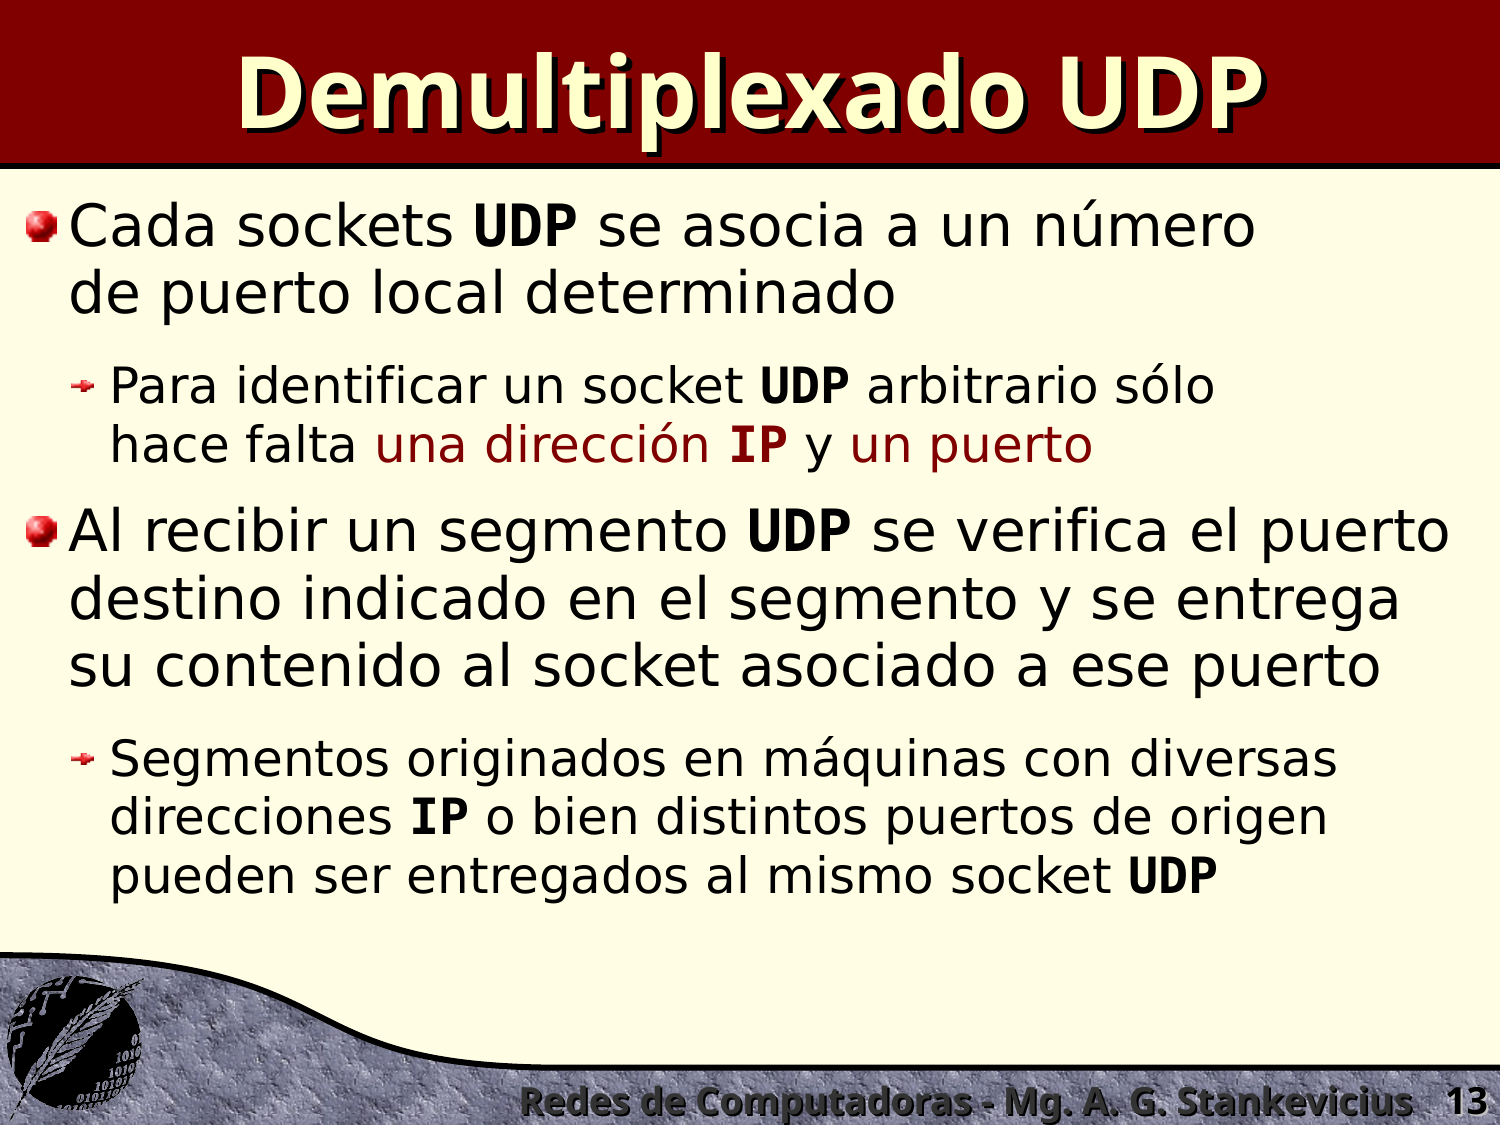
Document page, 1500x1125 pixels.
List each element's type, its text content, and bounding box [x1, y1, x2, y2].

picture [790, 1100, 795, 1110]
title Demultiplexado UDP [15, 5, 1485, 160]
picture [1047, 1100, 1054, 1110]
list Cada sockets UDP se asocia a un número de puerto local determinado Para identificar un socket UDP arbitrario sólo hace falta una dirección IP y un puerto Al recibir un segmento UDP se verifica el puerto destino indicado en el segmento y se entrega su contenido al socket asociado a ese puerto Segmentos originados en máquinas con diversas direcciones IP o bien distintos puertos de origen pueden ser entregados al mismo socket UDP [11, 192, 1486, 973]
picture [0, 959, 1500, 1125]
